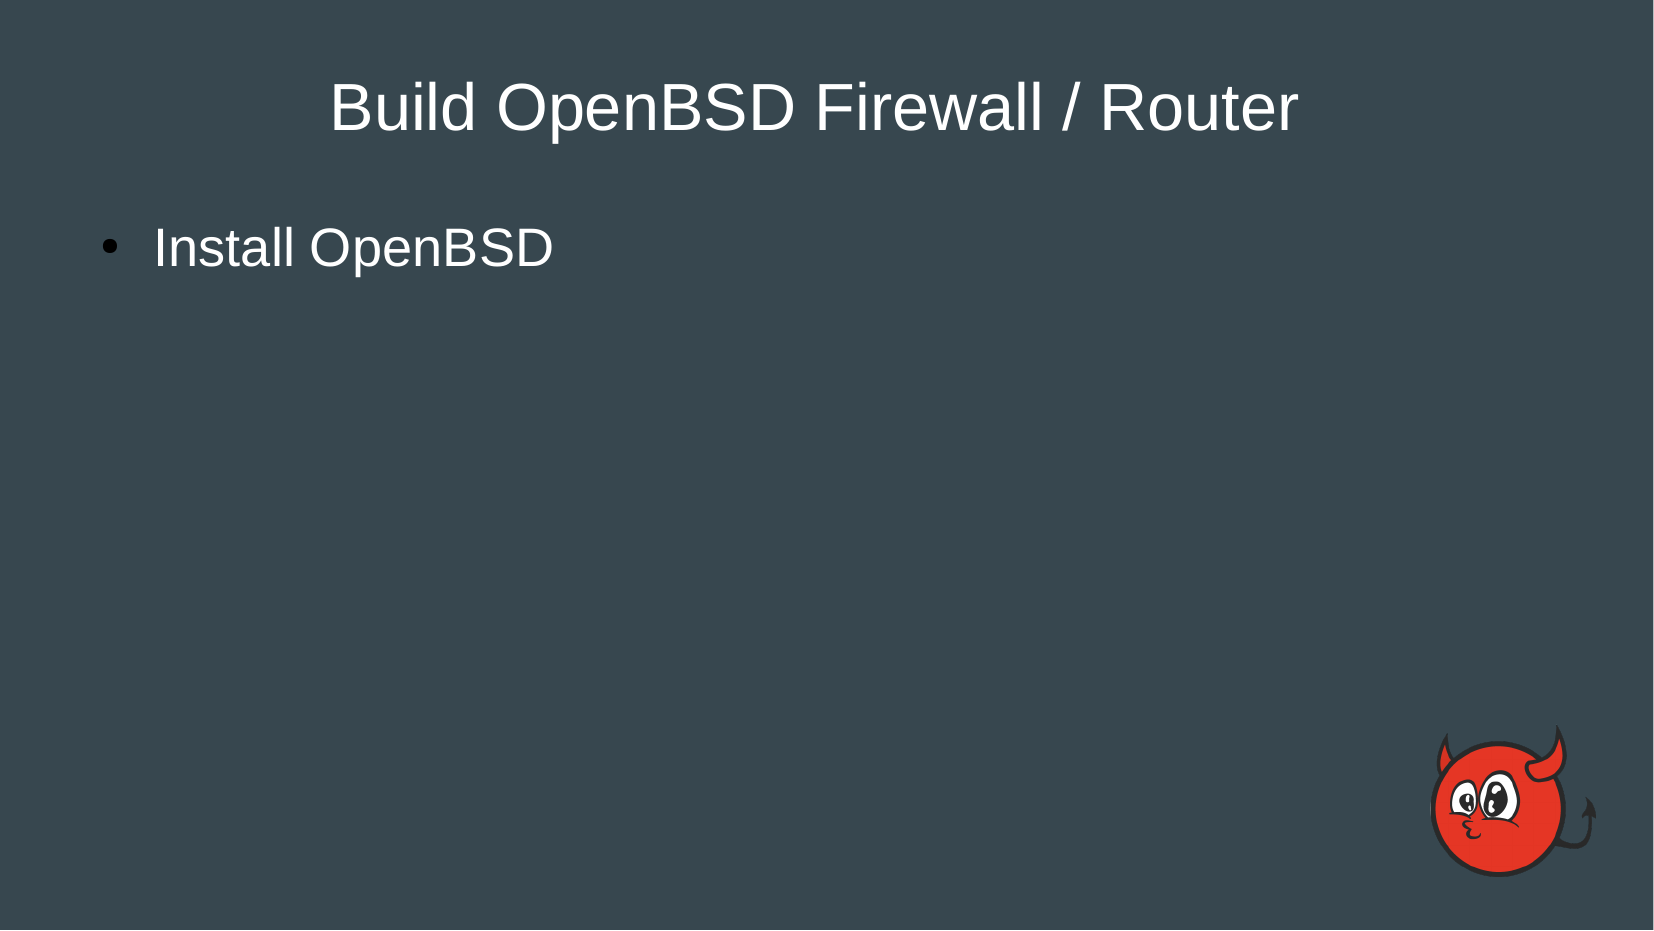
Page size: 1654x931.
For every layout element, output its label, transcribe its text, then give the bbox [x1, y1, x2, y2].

title Build OpenBSD Firewall / Router [105, 30, 1525, 186]
picture [1427, 717, 1598, 888]
list Install OpenBSD [82, 217, 1571, 757]
